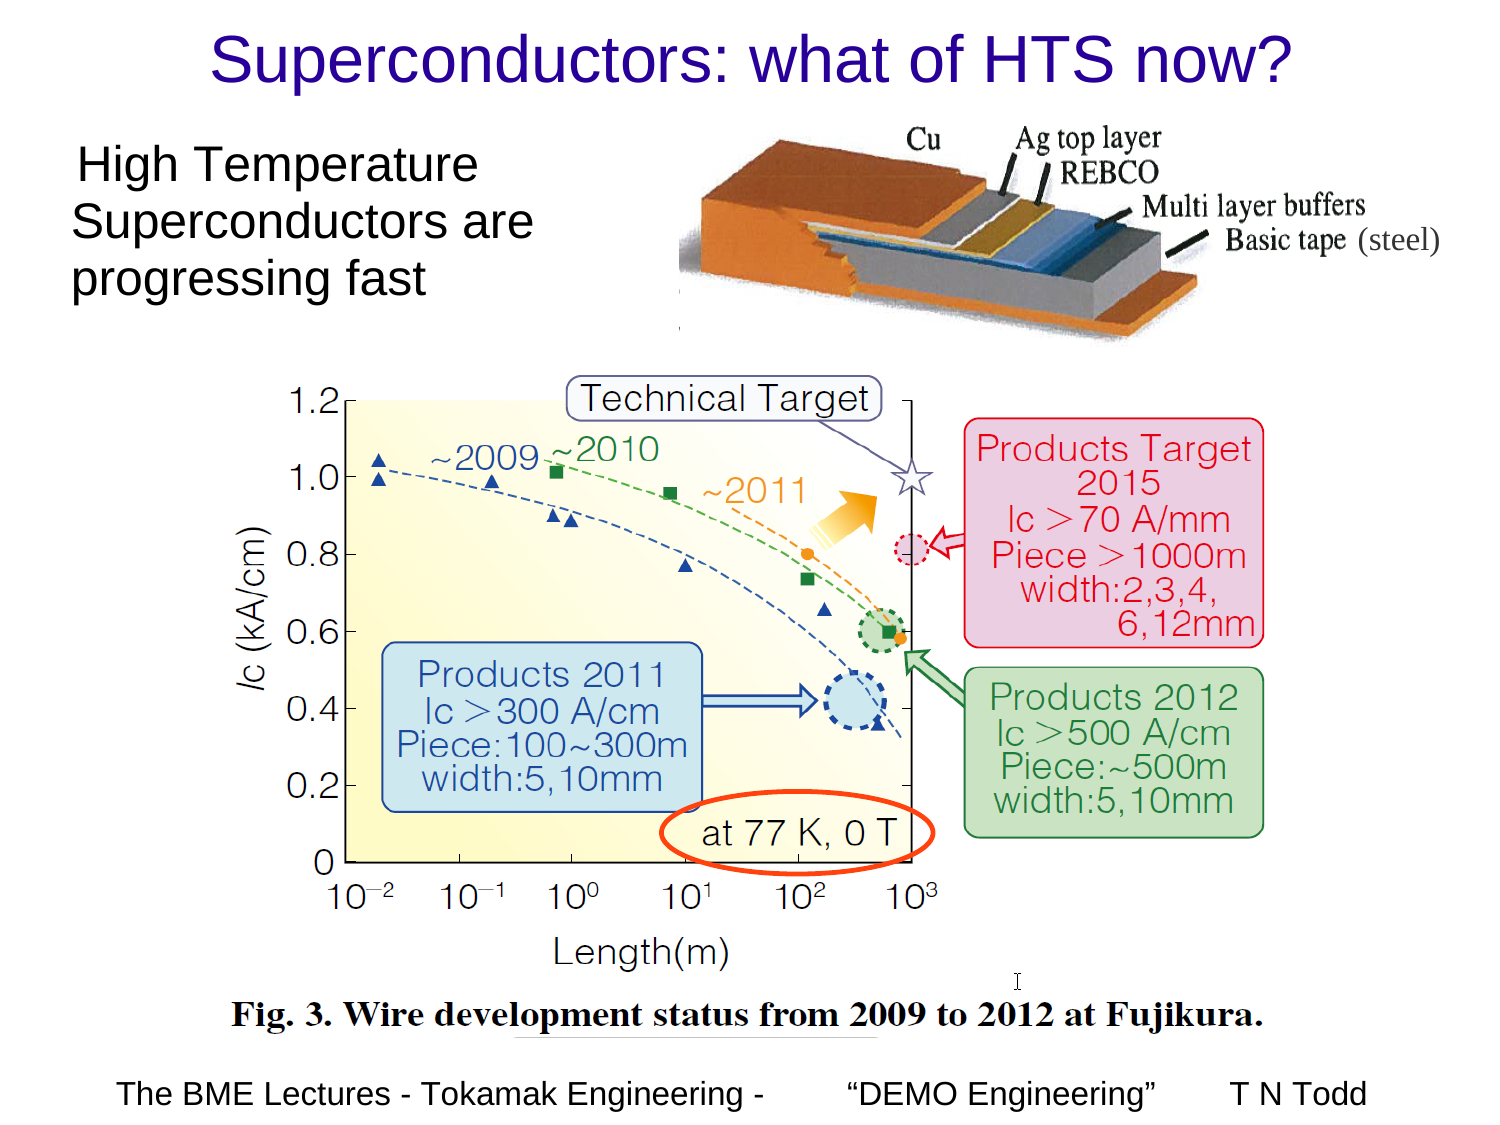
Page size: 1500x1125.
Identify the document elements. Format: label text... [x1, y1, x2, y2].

picture [679, 125, 1367, 351]
text_box High Temperature Superconductors are progressing fast [0, 128, 561, 327]
picture [230, 372, 1270, 1038]
text_box Superconductors: what of HTS now? [76, 42, 1427, 149]
text_box (steel) [1342, 209, 1452, 261]
